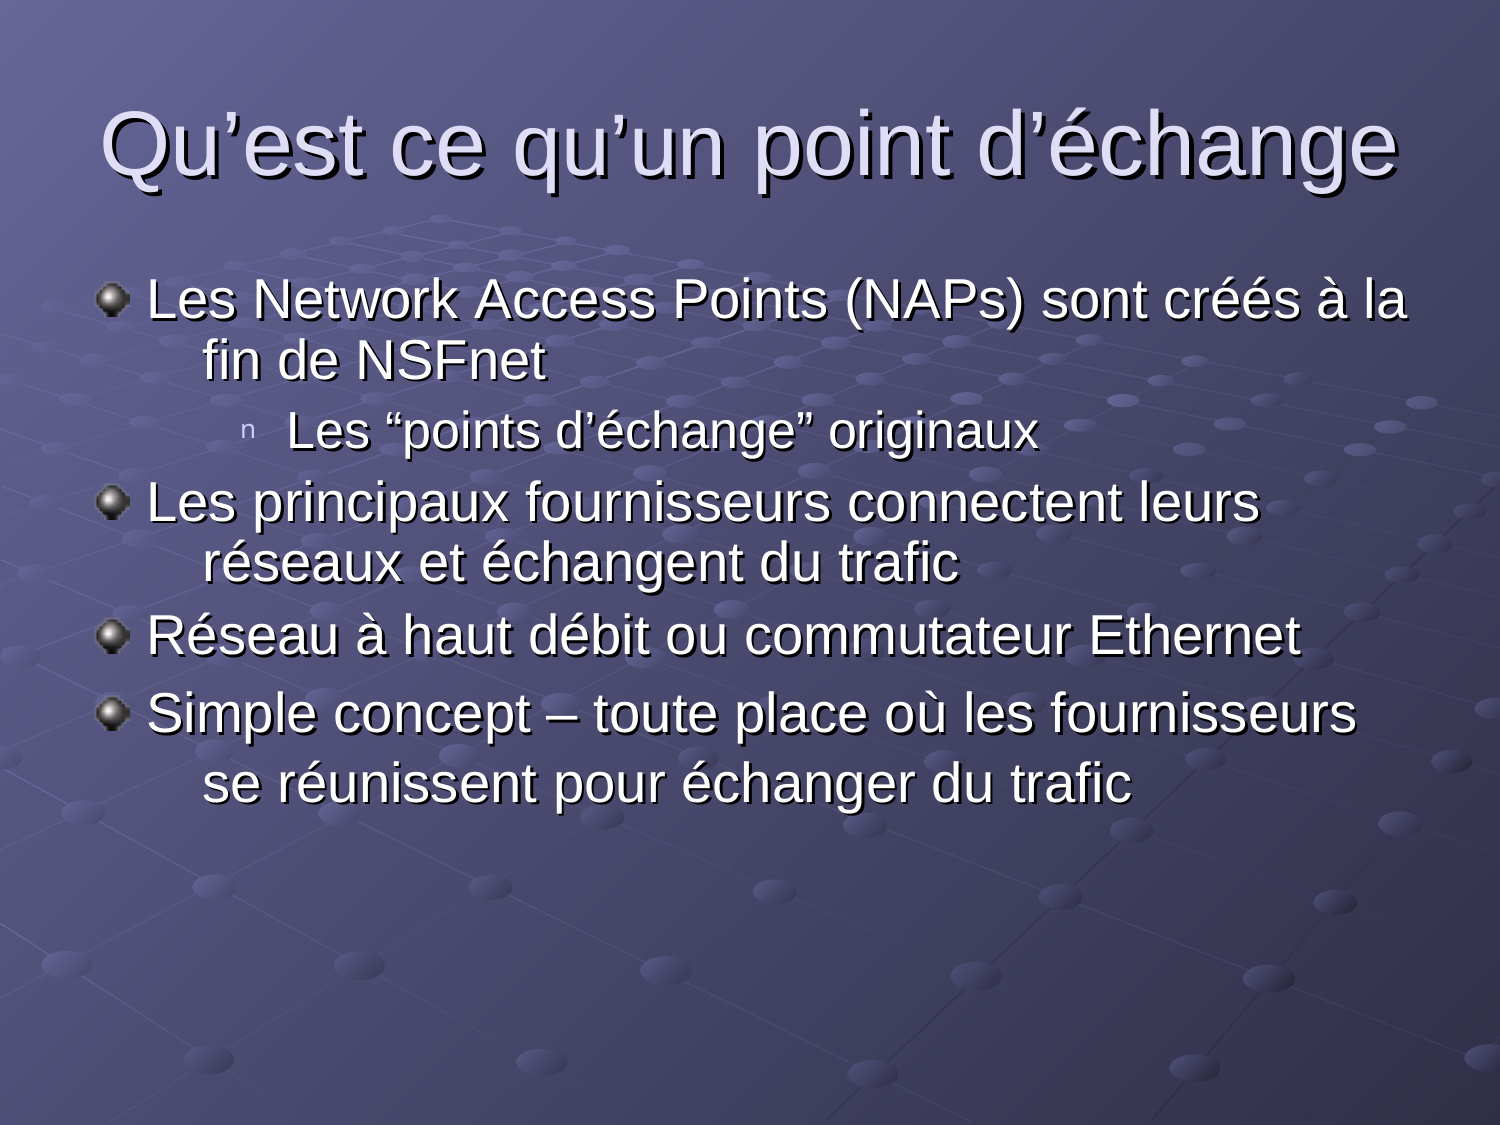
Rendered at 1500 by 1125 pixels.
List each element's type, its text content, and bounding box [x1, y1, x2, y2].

title Qu’est ce qu’un point d’échange [75, 45, 1426, 233]
list Les Network Access Points (NAPs) sont créés à la fin de NSFnet Les “points d’échange” originaux Les principaux fournisseurs connectent leurs réseaux et échangent du trafic Réseau à haut débit ou commutateur Ethernet Simple concept – toute place où les fournisseurs se réunissent pour échanger du trafic [75, 262, 1426, 1007]
